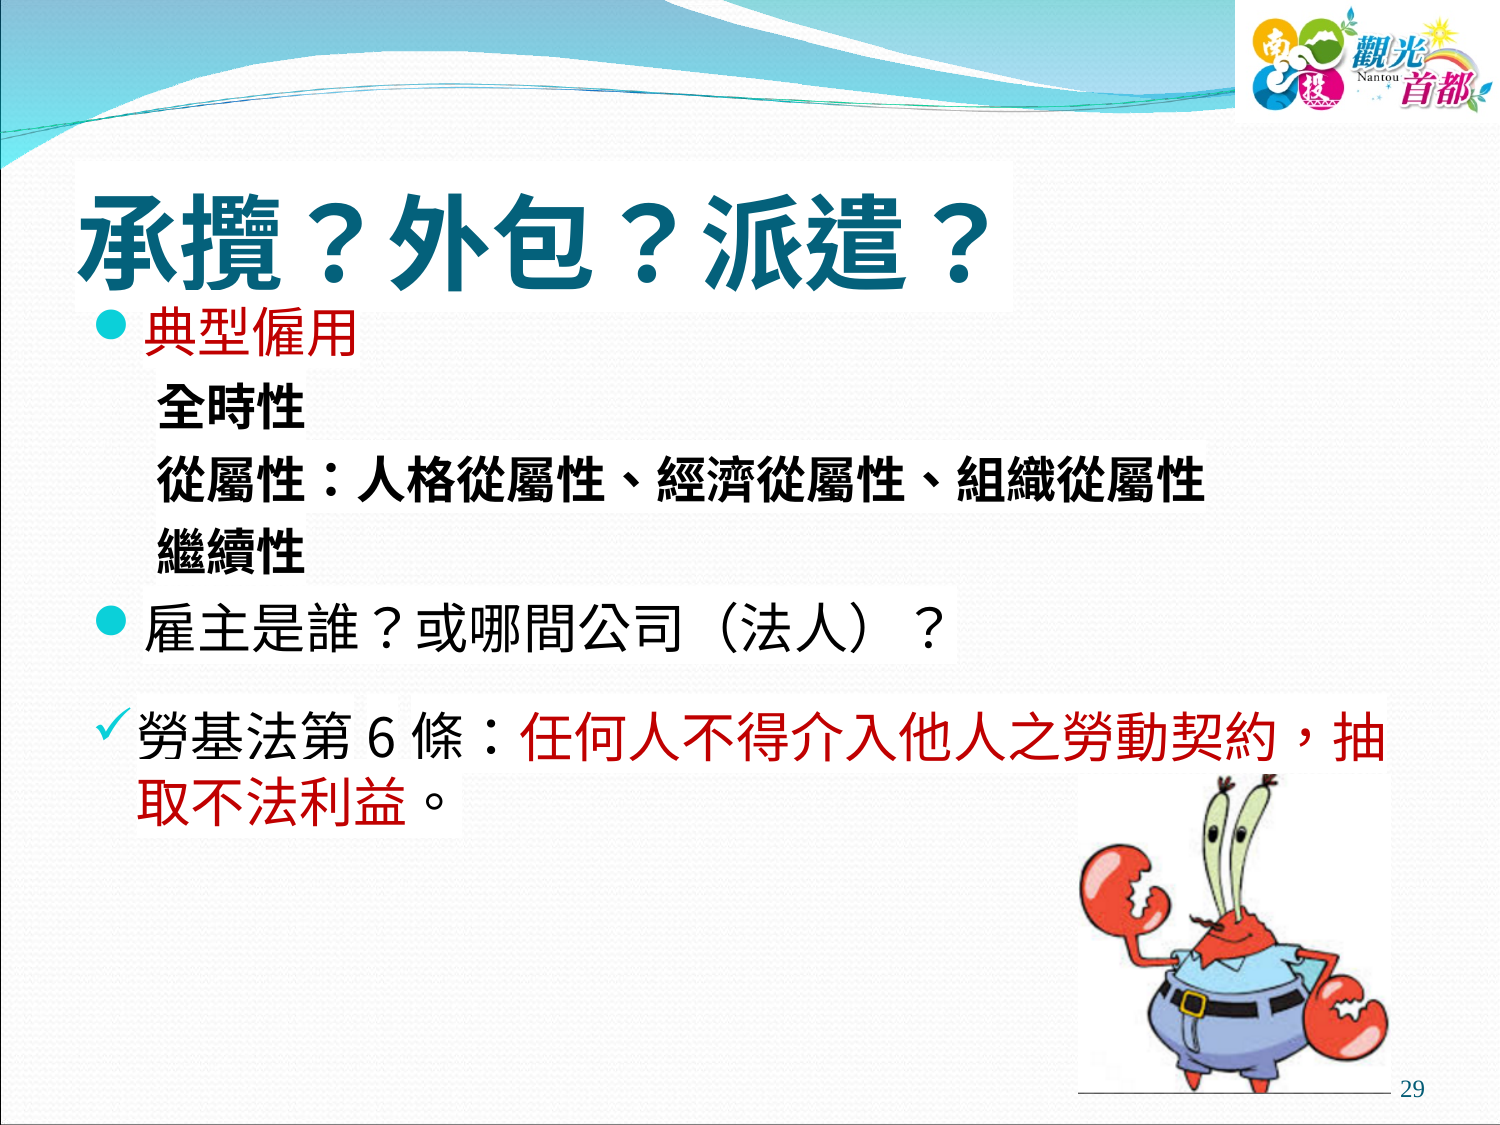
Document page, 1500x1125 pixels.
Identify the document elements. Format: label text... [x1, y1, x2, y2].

title 承攬？外包？派遣？ [75, 115, 1426, 304]
text_box <編號> [1299, 1042, 1426, 1103]
picture [0, 0, 1500, 1125]
list 典型僱用 全時性 從屬性：人格從屬性、經濟從屬性、組織從屬性 繼續性 雇主是誰？或哪間公司（法人）？ 勞基法第6條：任何人不得介入他人之勞動契約，抽取不法利益。 [76, 290, 1427, 1011]
